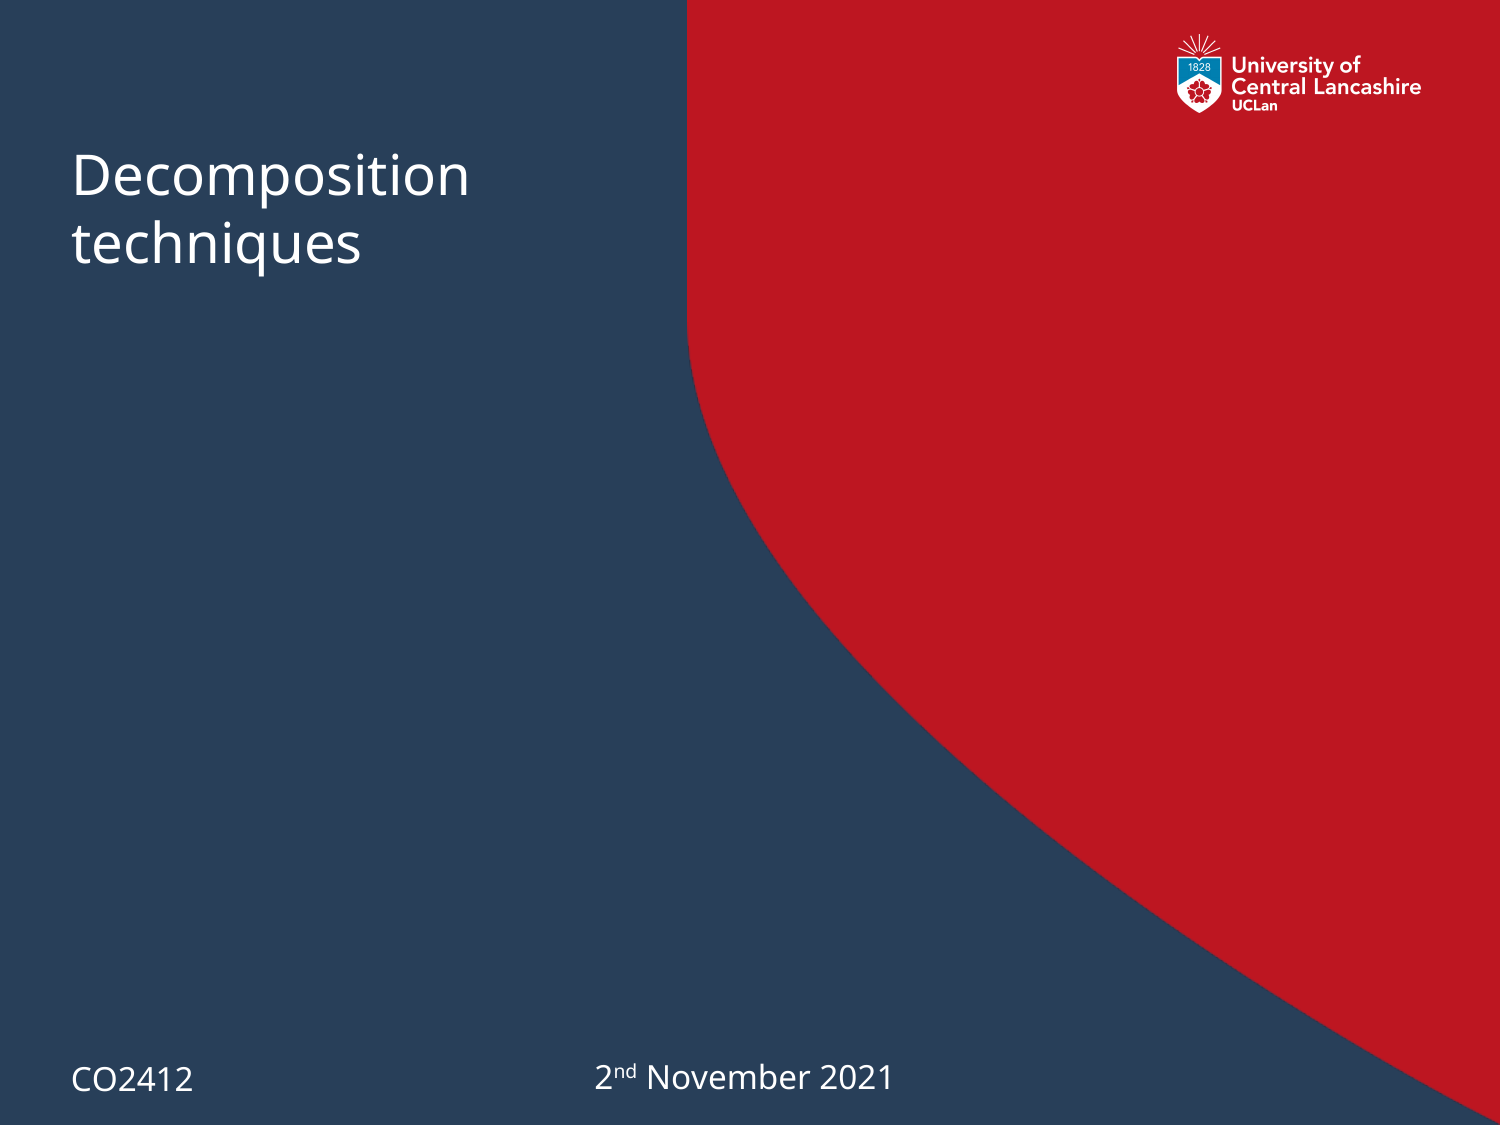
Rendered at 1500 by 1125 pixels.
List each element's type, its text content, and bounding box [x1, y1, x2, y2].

picture [687, 0, 1500, 1125]
text_box Decomposition techniques [56, 86, 1185, 328]
